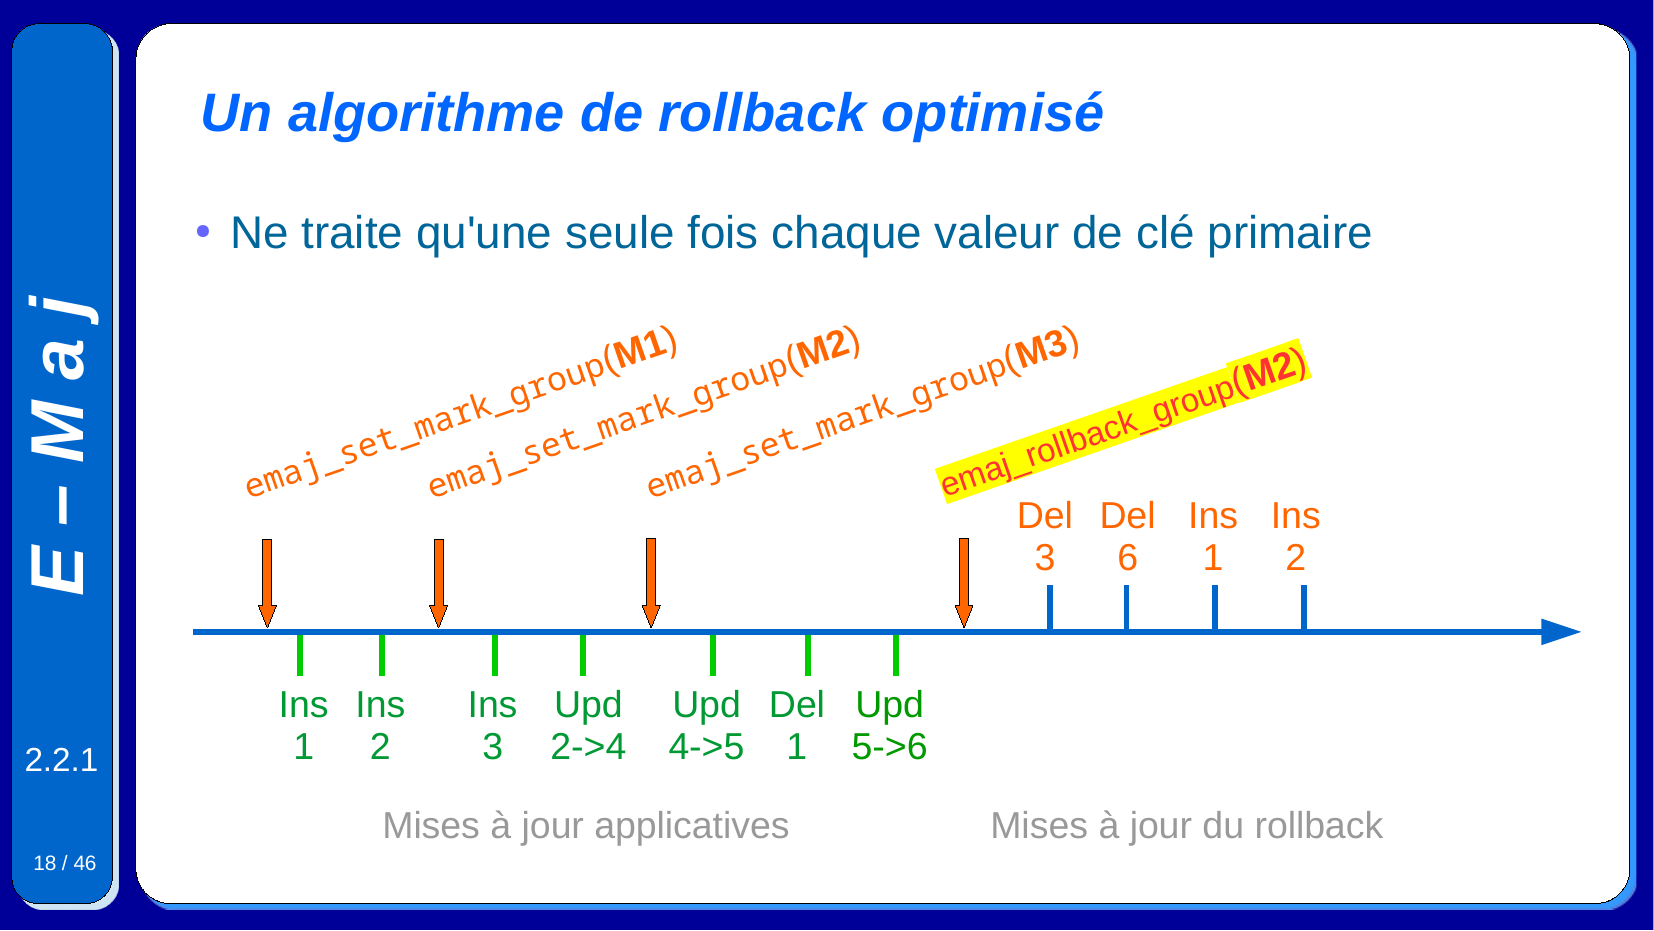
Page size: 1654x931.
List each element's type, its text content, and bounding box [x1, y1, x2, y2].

text_box Del 3 [1002, 487, 1084, 588]
text_box Ins 2 [1256, 487, 1347, 588]
text_box [429, 539, 448, 628]
text_box Ins 1 [1187, 487, 1256, 588]
text_box Upd 4->5 [653, 676, 779, 777]
text_box Upd 5->6 [836, 676, 962, 777]
title Un algorithme de rollback optimisé [200, 34, 1575, 191]
text_box Ins 3 [452, 676, 535, 777]
text_box Mises à jour applicatives [367, 796, 805, 854]
text_box Ins 1 [263, 676, 340, 777]
text_box Del 6 [1084, 487, 1187, 588]
text_box emaj_rollback_group(M2) [917, 313, 1369, 530]
text_box emaj_set_mark_group(M1) [220, 302, 700, 530]
text_box [955, 538, 973, 628]
list Ne traite qu'une seule fois chaque valeur de clé primaire [177, 206, 1587, 827]
text_box Upd 2->4 [535, 676, 653, 777]
text_box Ins 2 [340, 676, 432, 777]
text_box emaj_set_mark_group(M3) [622, 302, 1105, 530]
text_box [258, 539, 277, 628]
text_box [642, 538, 661, 628]
text_box Del 1 [779, 676, 836, 777]
text_box emaj_set_mark_group(M2) [403, 302, 887, 530]
text_box Mises à jour du rollback [975, 796, 1399, 854]
